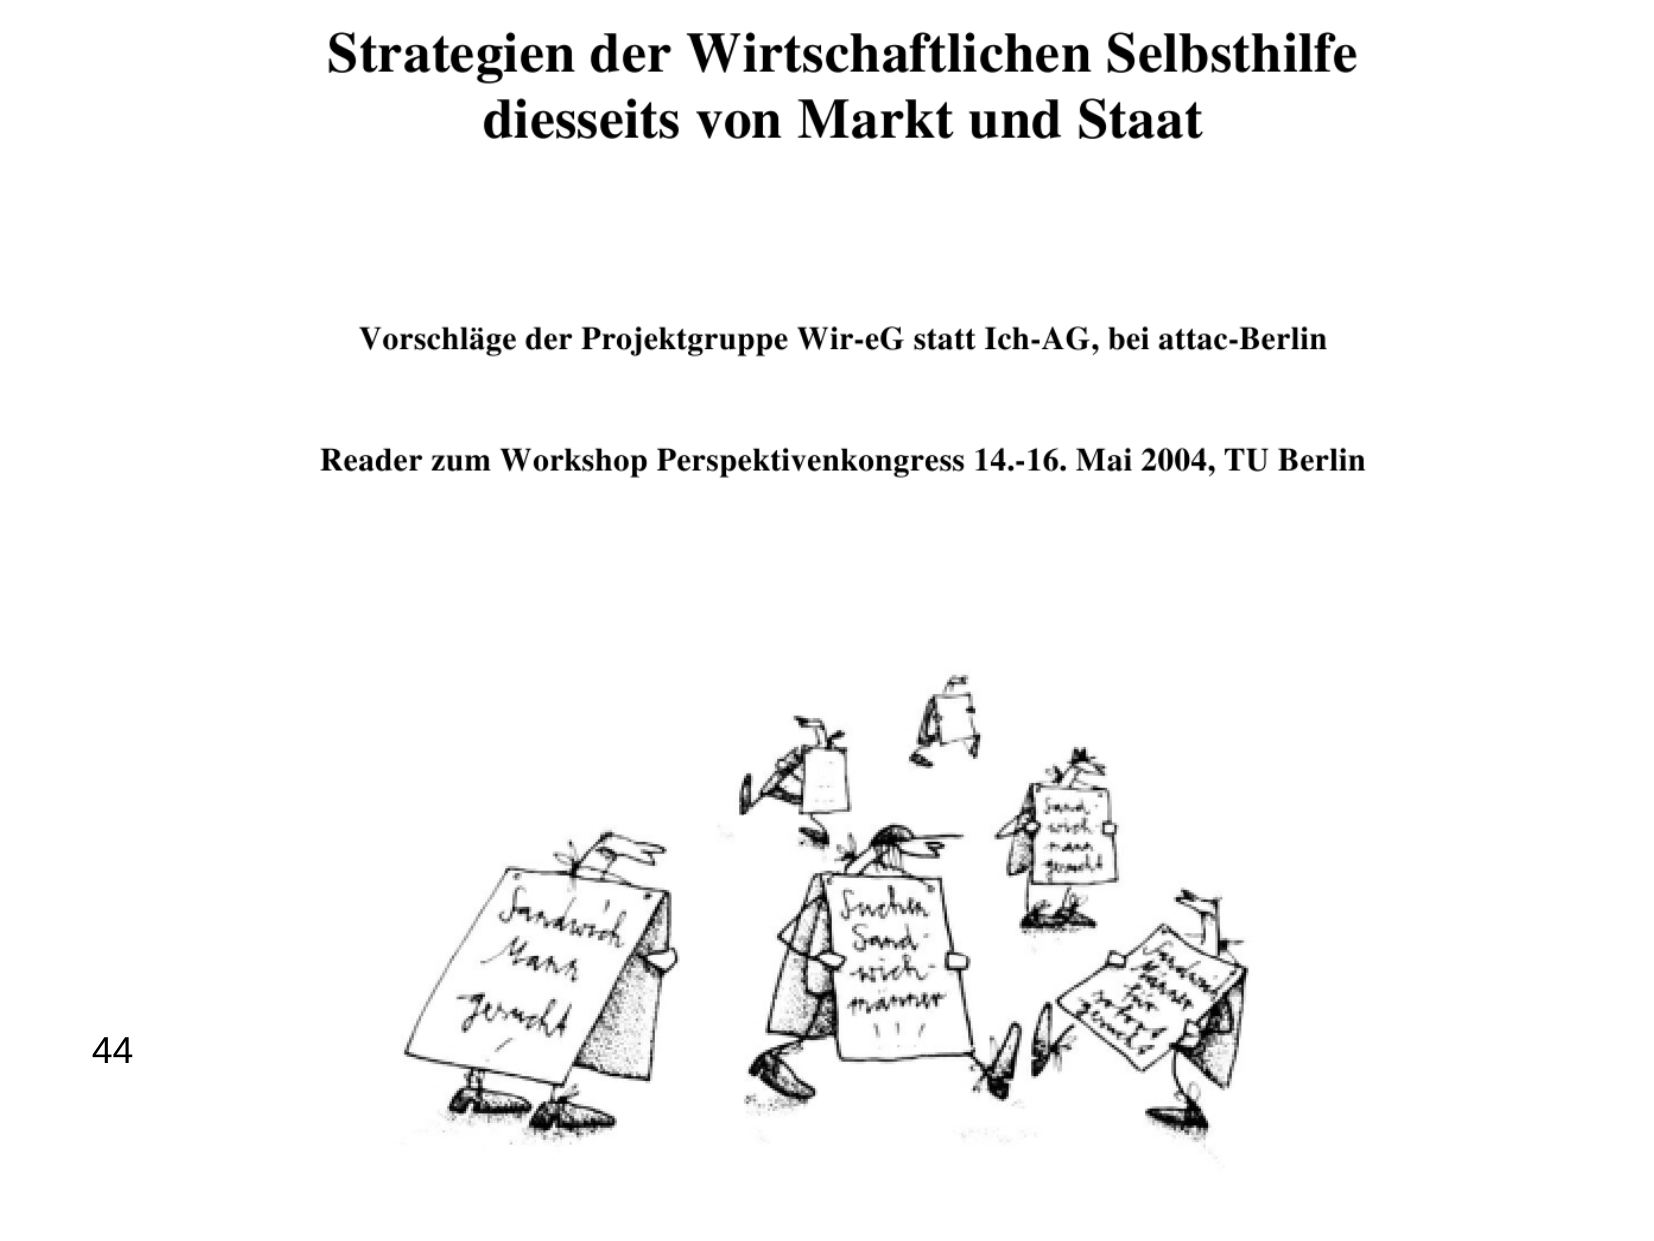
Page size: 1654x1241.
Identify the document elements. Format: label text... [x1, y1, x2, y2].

text_box <Nummer> [77, 1022, 295, 1093]
picture [262, 2, 1391, 1182]
